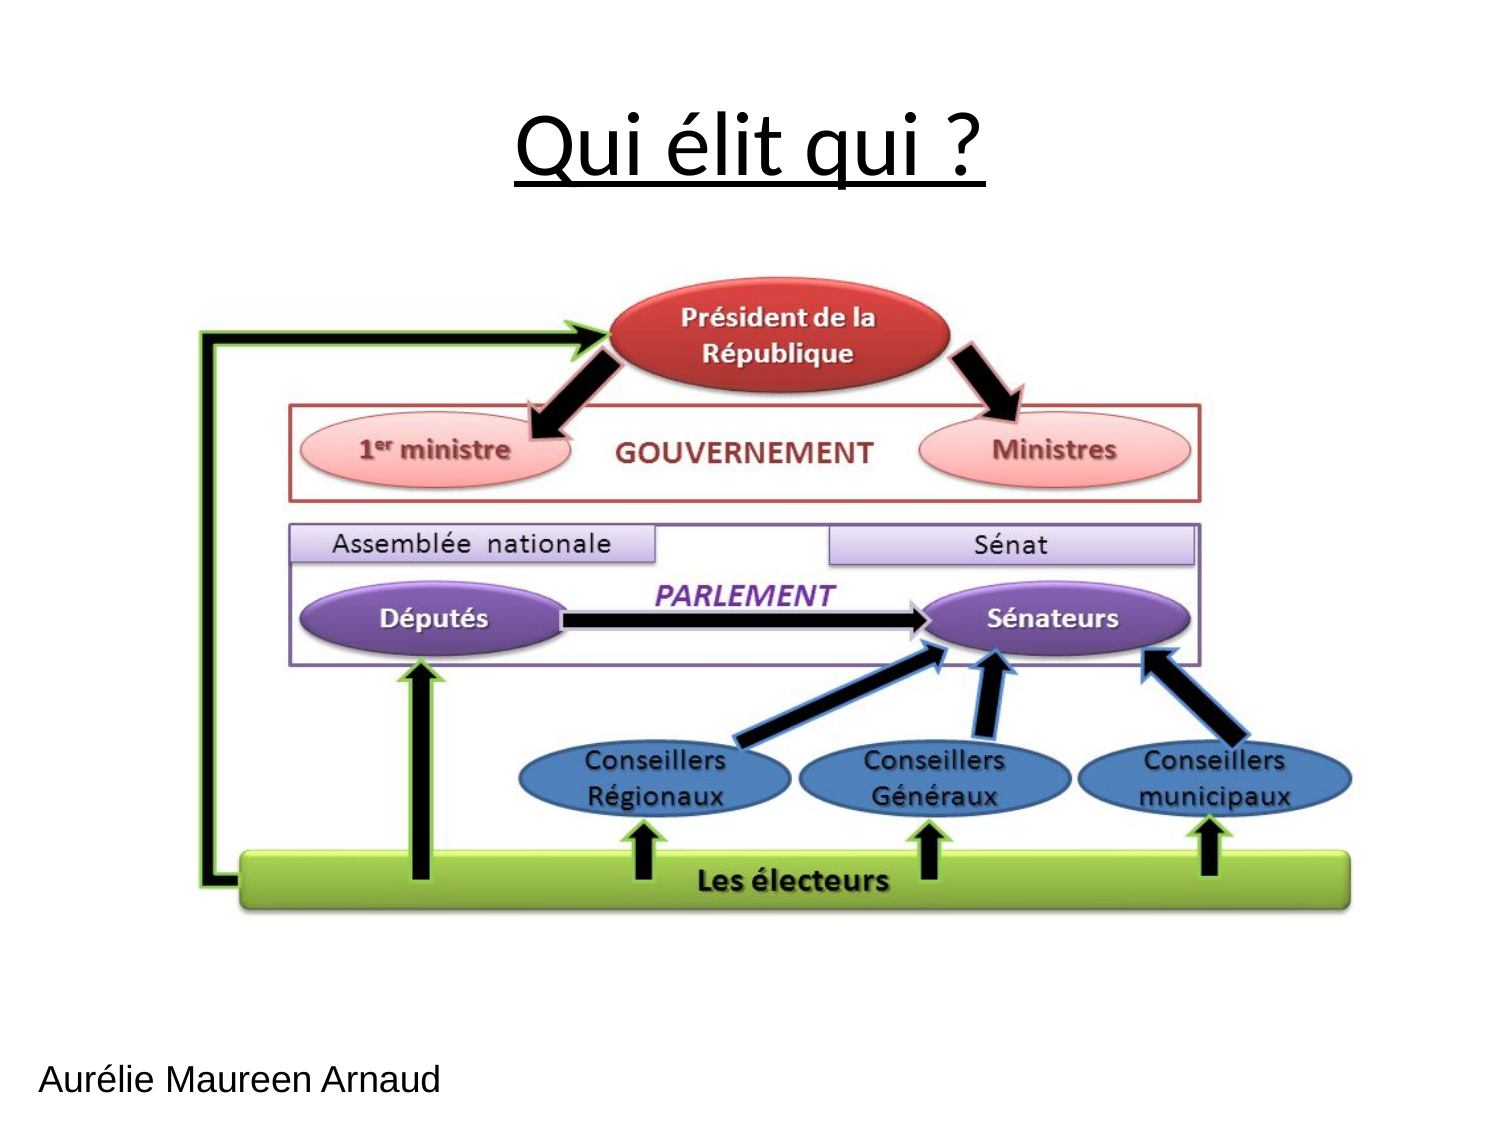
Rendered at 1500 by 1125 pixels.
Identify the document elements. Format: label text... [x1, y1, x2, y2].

picture [135, 267, 1404, 941]
text_box Aurélie Maureen Arnaud [23, 1051, 697, 1108]
title Qui élit qui ? [75, 45, 1425, 233]
